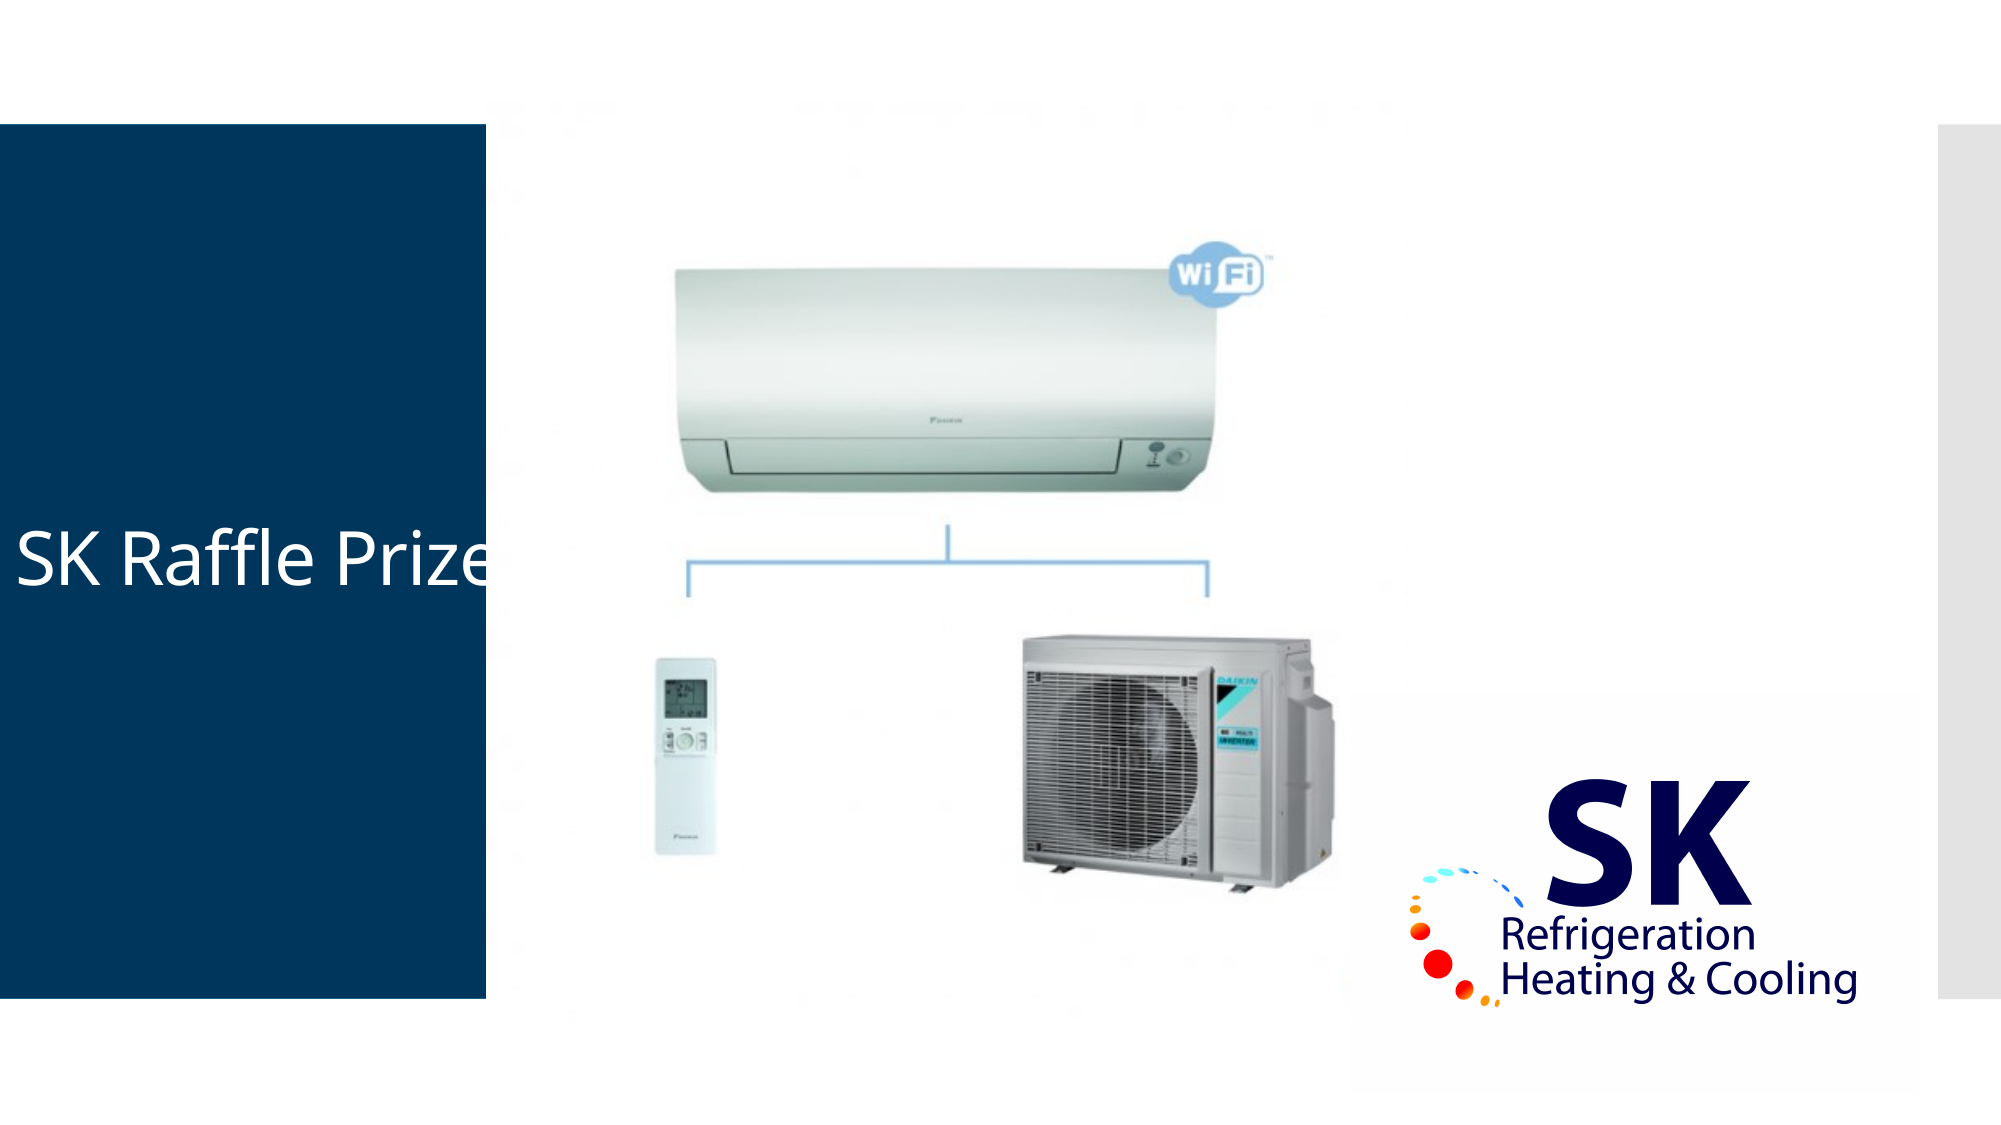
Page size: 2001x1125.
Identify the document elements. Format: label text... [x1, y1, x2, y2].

picture [486, 102, 1919, 1094]
title SK Raffle Prize [0, 124, 486, 999]
